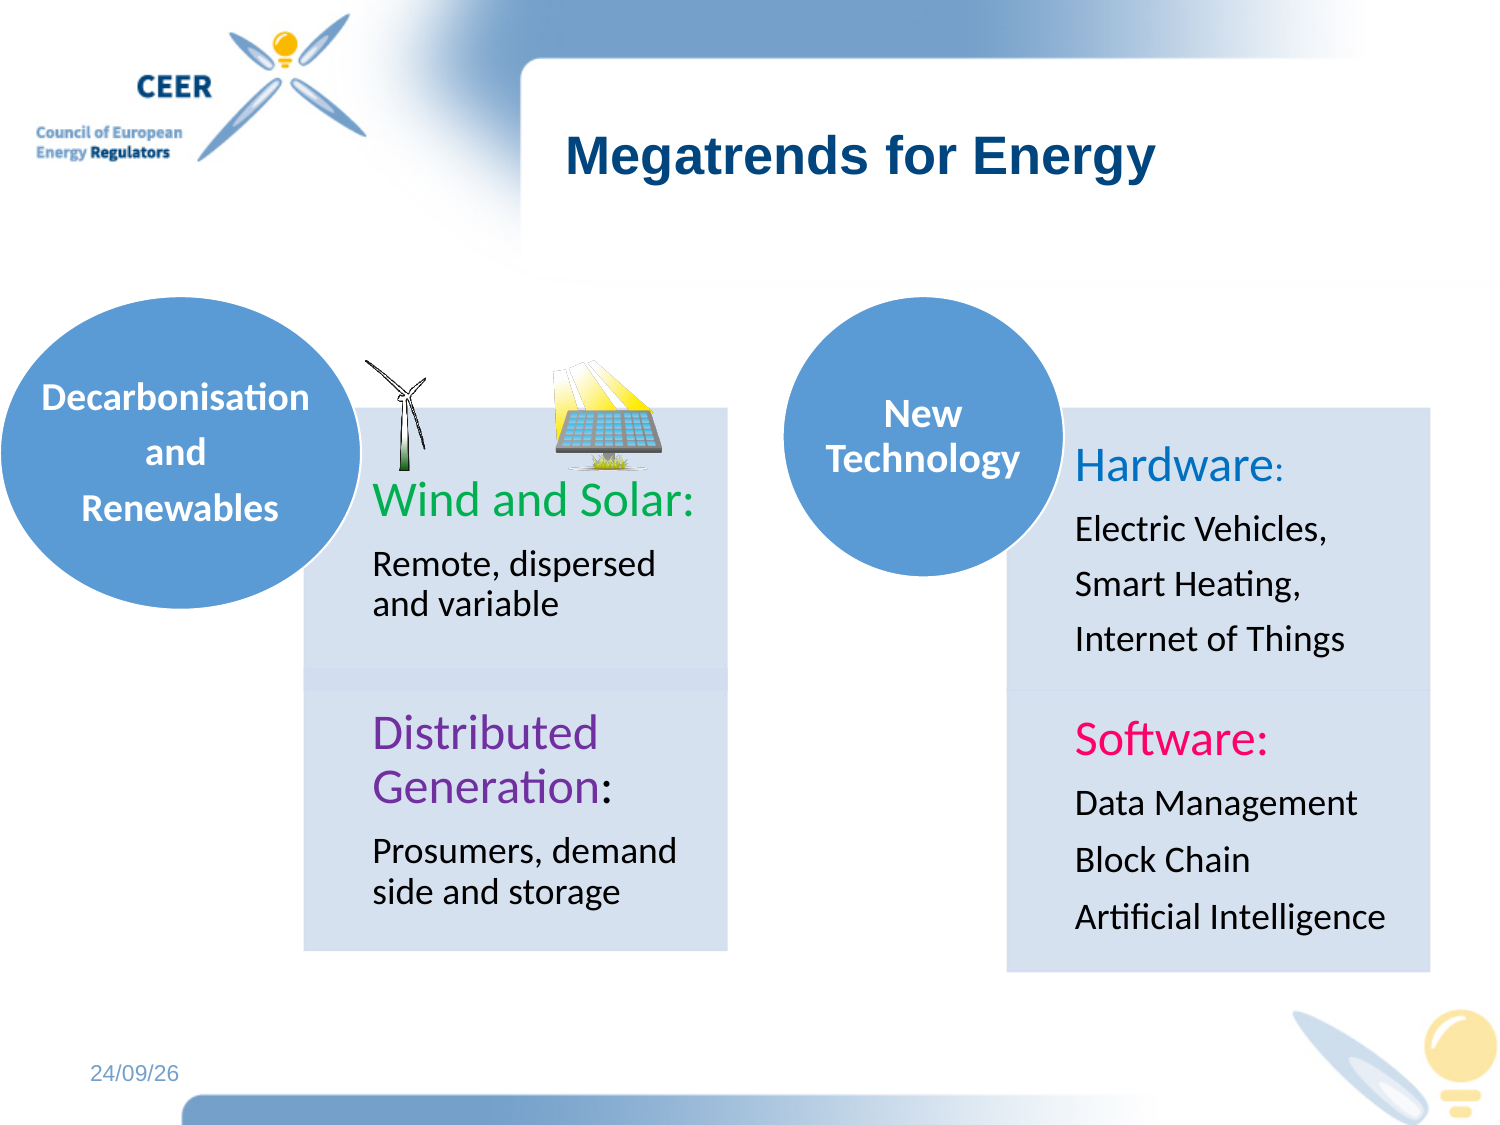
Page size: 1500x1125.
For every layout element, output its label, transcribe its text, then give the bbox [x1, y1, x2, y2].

title Megatrends for Energy [550, 72, 1426, 233]
text_box Software: Data Management Block Chain Artificial Intelligence [1007, 689, 1430, 972]
text_box 19/01/2017 [75, 1042, 426, 1103]
text_box Decarbonisation and Renewables [0, 296, 362, 610]
text_box Wind and Solar: Remote, dispersed and variable [304, 408, 727, 668]
text_box Hardware: Electric Vehicles, Smart Heating, Internet of Things [1007, 408, 1430, 689]
text_box Distributed Generation: Prosumers, demand side and storage [304, 668, 727, 951]
picture [553, 360, 662, 472]
text_box New Technology [782, 296, 1064, 578]
picture [365, 360, 426, 472]
